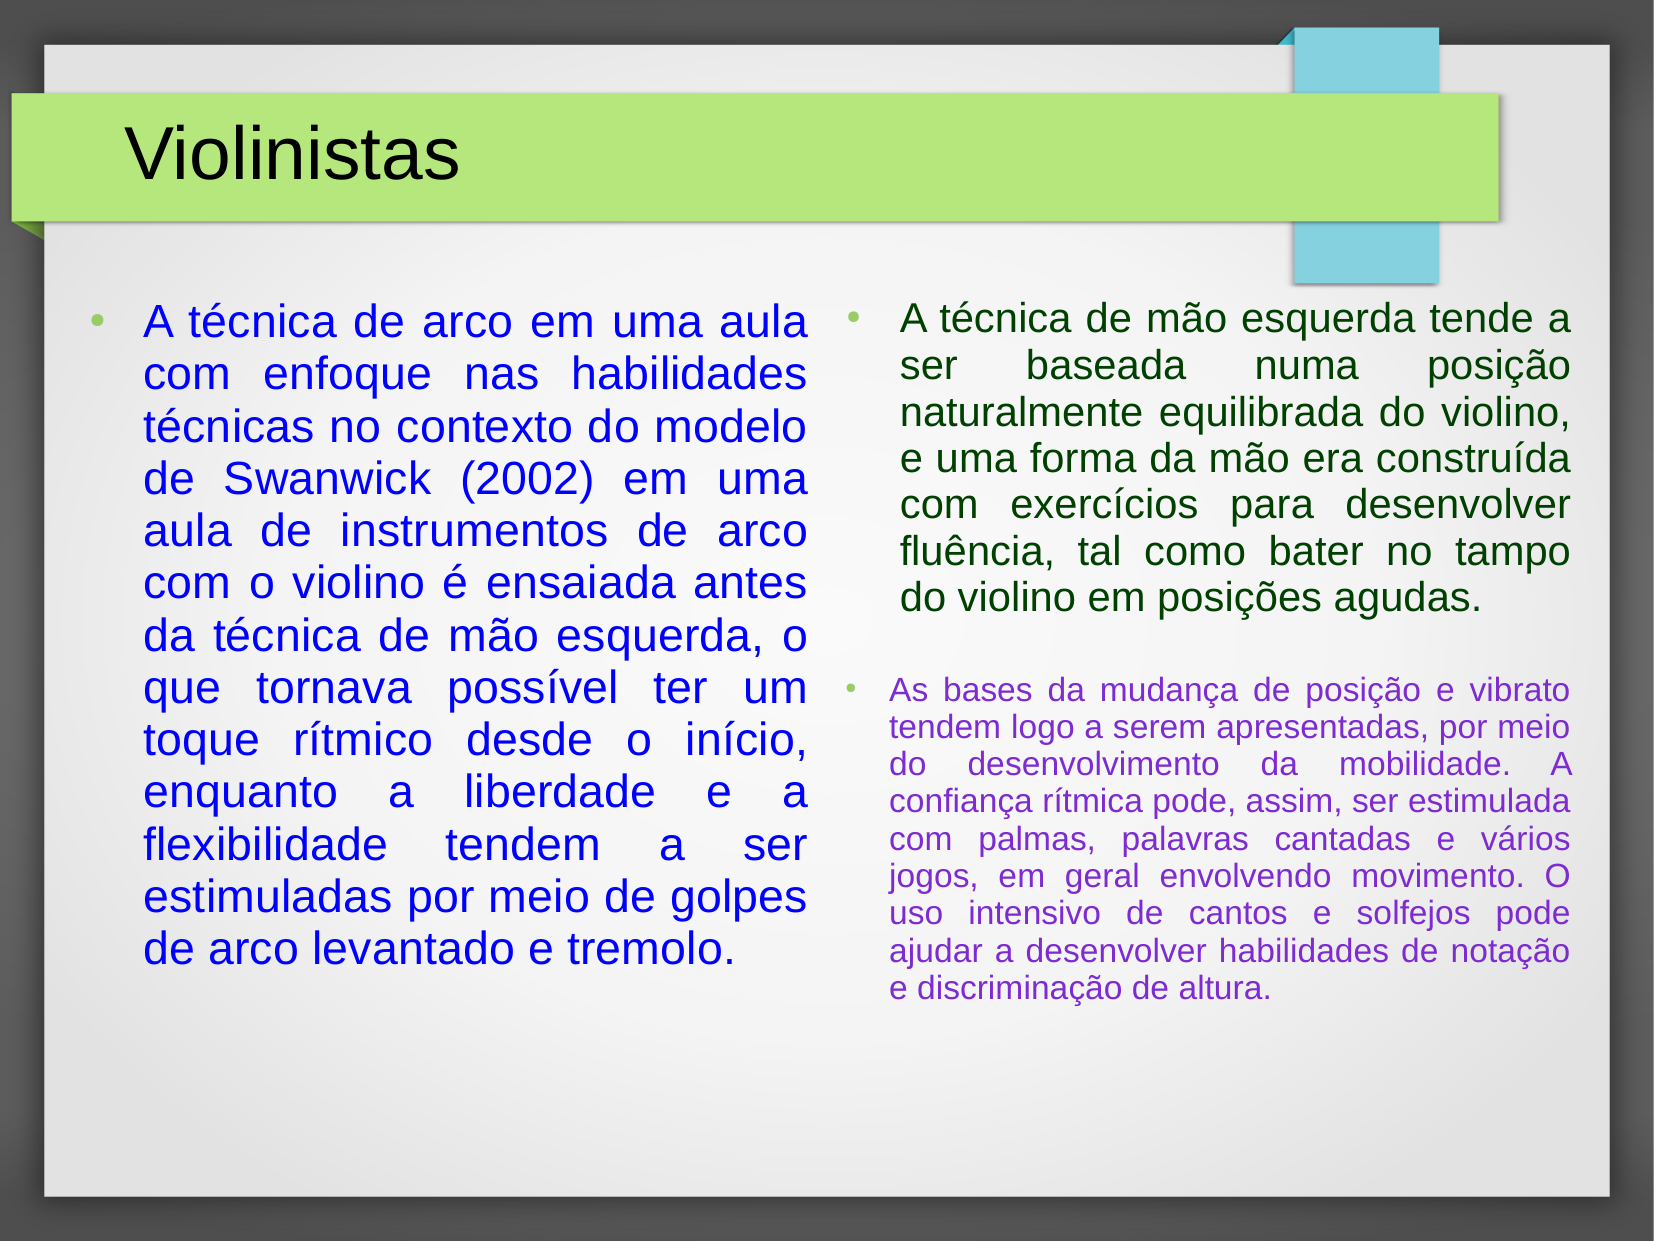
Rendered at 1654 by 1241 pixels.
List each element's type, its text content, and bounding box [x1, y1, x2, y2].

list A técnica de mão esquerda tende a ser baseada numa posição naturalmente equilibrada do violino, e uma forma da mão era construída com exercícios para desenvolver fluência, tal como bater no tampo do violino em posições agudas. [845, 295, 1572, 639]
picture [0, 0, 1654, 1241]
title Violinistas [82, 94, 1264, 213]
list A técnica de arco em uma aula com enfoque nas habilidades técnicas no contexto do modelo de Swanwick (2002) em uma aula de instrumentos de arco com o violino é ensaiada antes da técnica de mão esquerda, o que tornava possível ter um toque rítmico desde o início, enquanto a liberdade e a flexibilidade tendem a ser estimuladas por meio de golpes de arco levantado e tremolo. [82, 295, 809, 1015]
list As bases da mudança de posição e vibrato tendem logo a serem apresentadas, por meio do desenvolvimento da mobilidade. A confiança rítmica pode, assim, ser estimulada com palmas, palavras cantadas e vários jogos, em geral envolvendo movimento. O uso intensivo de cantos e solfejos pode ajudar a desenvolver habilidades de notação e discriminação de altura. [845, 670, 1572, 1015]
